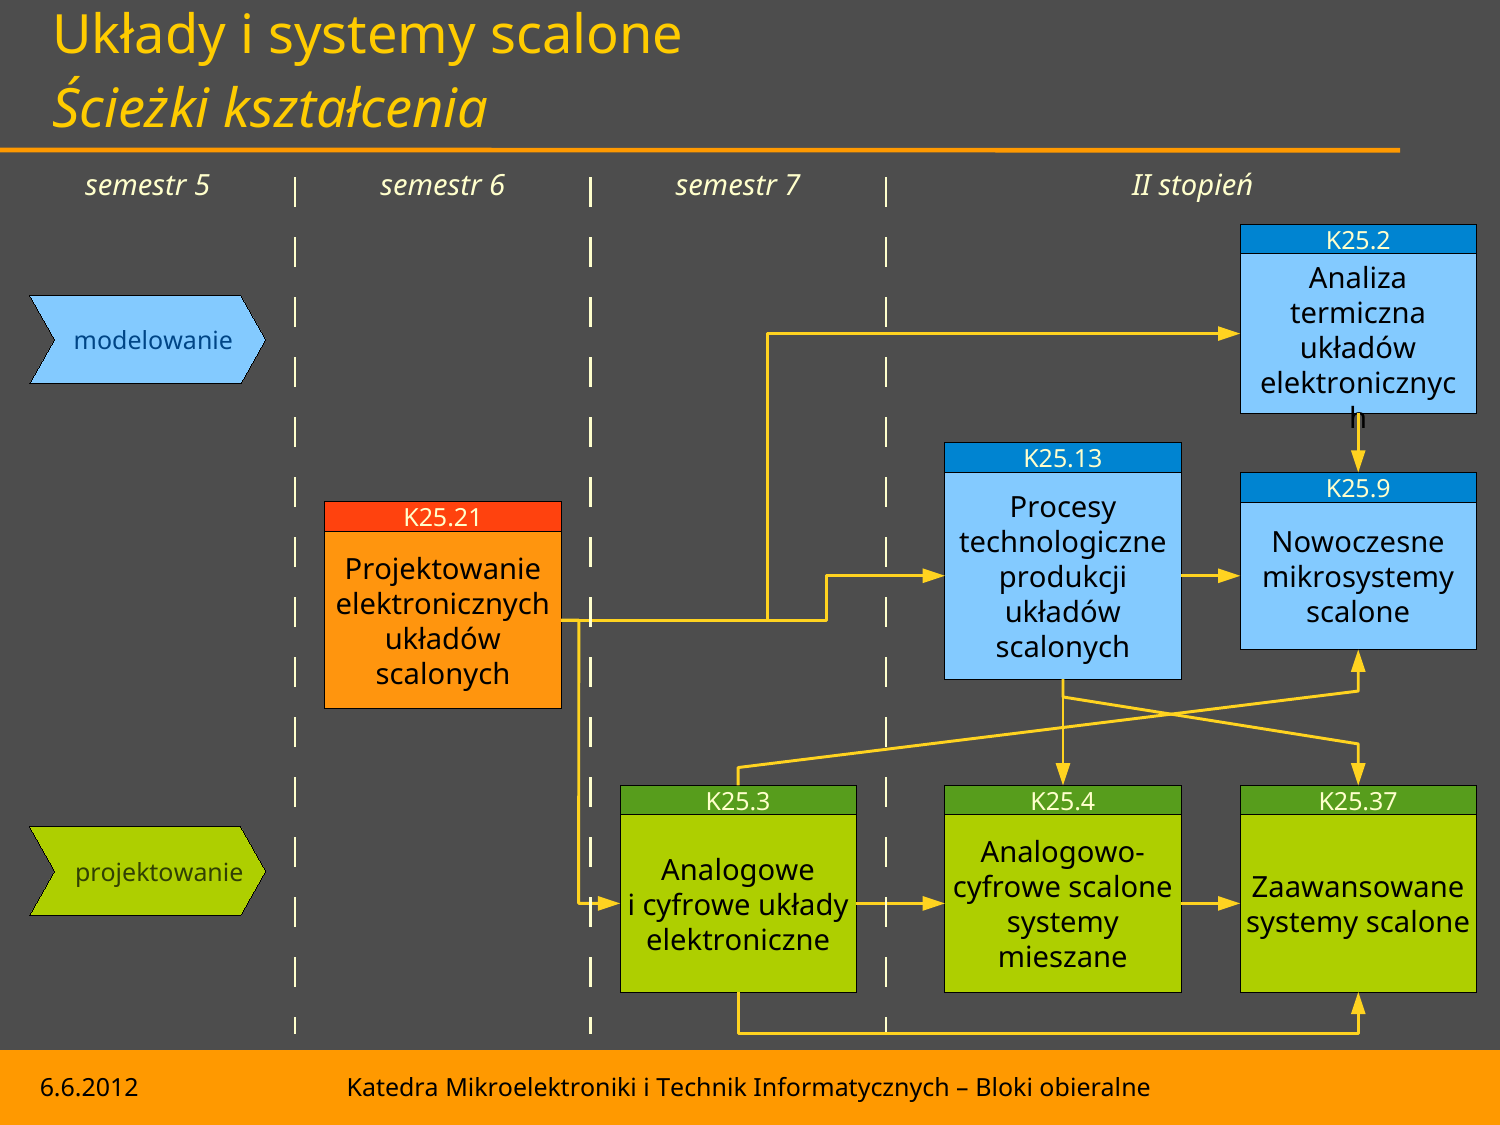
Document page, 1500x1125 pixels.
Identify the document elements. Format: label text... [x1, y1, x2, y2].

text_box K25.13 [944, 442, 1182, 473]
text_box modelowanie [29, 295, 266, 384]
text_box projektowanie [29, 826, 266, 916]
text_box Projektowanie elektronicznych układów scalonych [324, 532, 562, 709]
text_box Analiza termiczna układów elektronicznych [1240, 254, 1477, 414]
title Układy i systemy scalone Ścieżki kształcenia [52, 3, 1468, 135]
text_box semestr 6 [369, 159, 517, 207]
text_box semestr 5 [74, 160, 222, 207]
text_box K25.2 [1240, 224, 1477, 254]
text_box Analogowe i cyfrowe układy elektroniczne [620, 815, 857, 993]
text_box Nowoczesne mikrosystemy scalone [1240, 503, 1477, 650]
text_box K25.37 [1240, 785, 1477, 815]
text_box Zaawansowane systemy scalone [1240, 815, 1477, 993]
text_box Analogowo-cyfrowe scalone systemy mieszane [944, 815, 1182, 993]
text_box K25.4 [944, 785, 1182, 815]
text_box K25.21 [324, 501, 562, 532]
text_box semestr 7 [664, 159, 812, 207]
text_box Procesy technologiczne produkcji układów scalonych [944, 473, 1182, 680]
text_box K25.9 [1240, 472, 1477, 503]
text_box K25.3 [620, 785, 857, 815]
text_box II stopień [1122, 159, 1264, 207]
